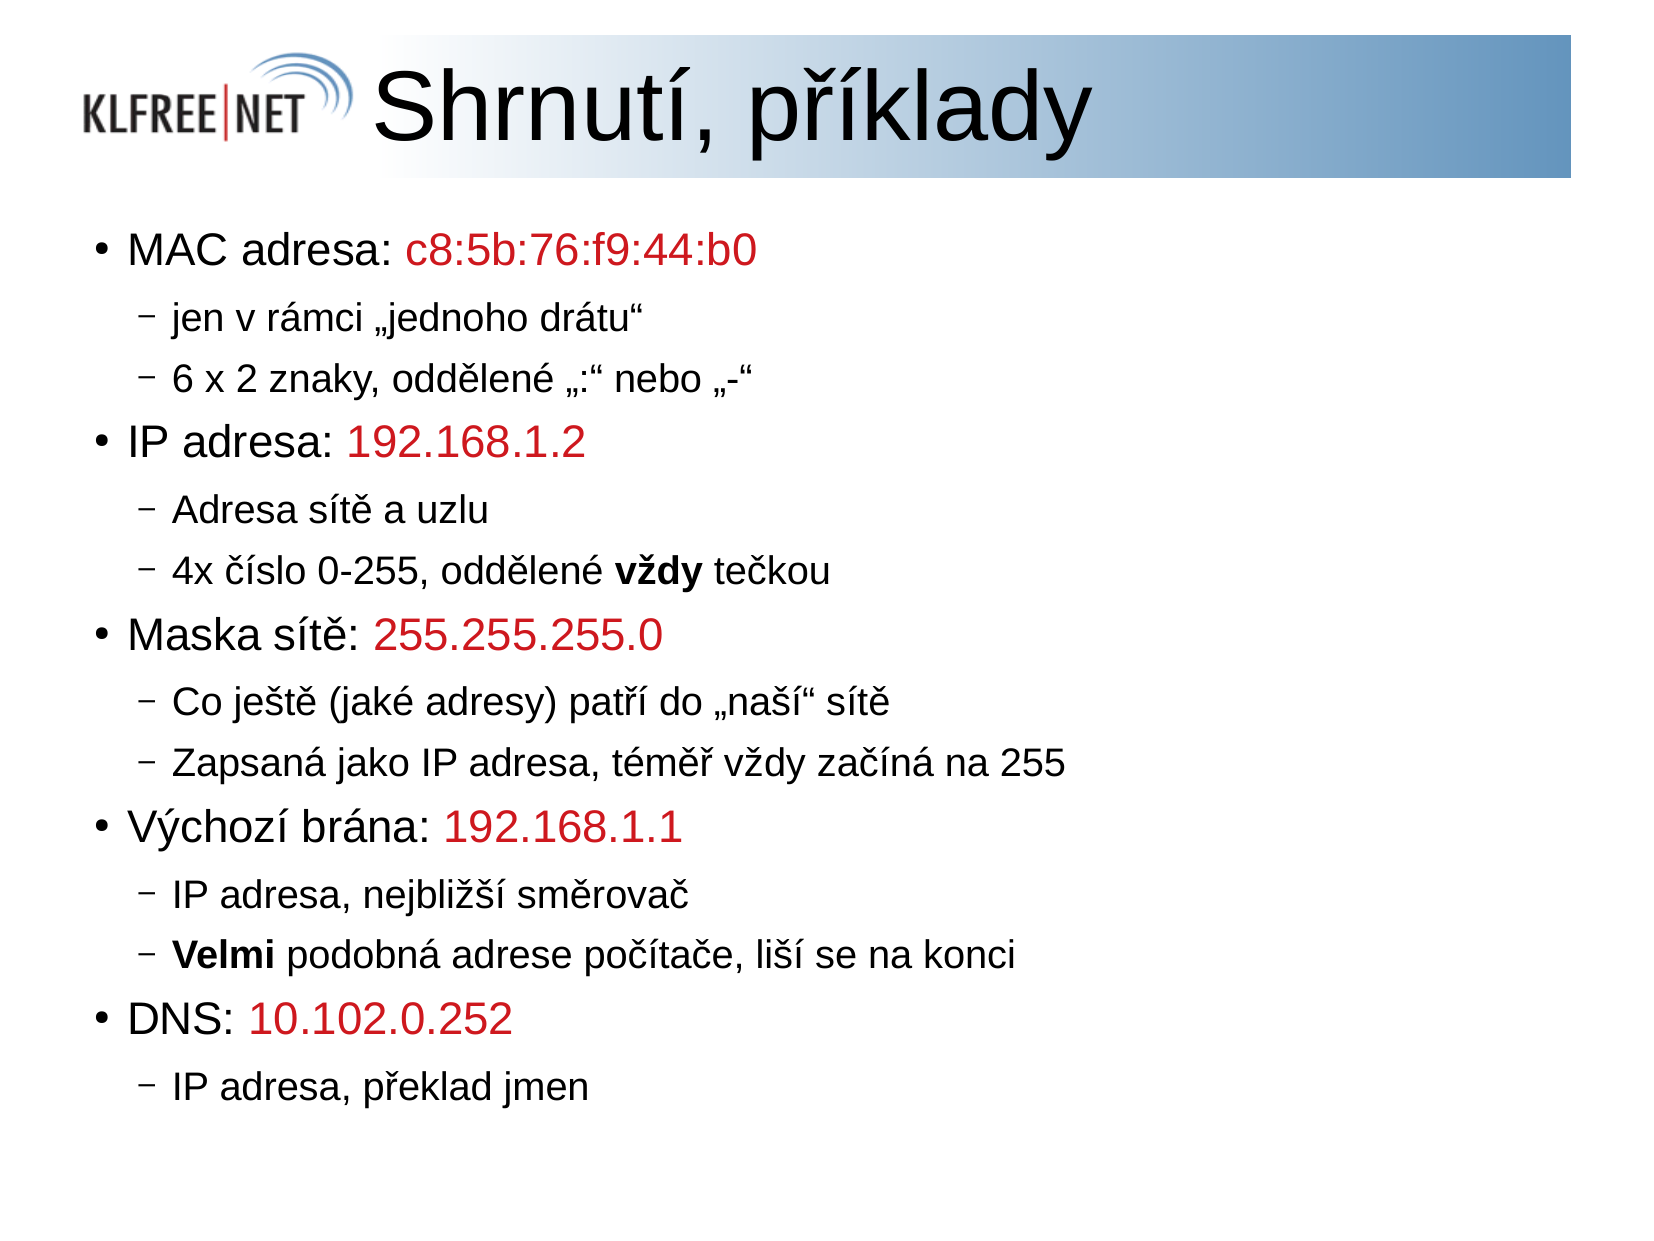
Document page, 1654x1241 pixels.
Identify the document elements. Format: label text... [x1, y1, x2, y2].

picture [59, 11, 372, 201]
list MAC adresa: c8:5b:76:f9:44:b0 jen v rámci „jednoho drátu“ 6 x 2 znaky, oddělené „:“ nebo „-“ IP adresa: 192.168.1.2 Adresa sítě a uzlu 4x číslo 0-255, oddělené vždy tečkou Maska sítě: 255.255.255.0 Co ještě (jaké adresy) patří do „naší“ sítě Zapsaná jako IP adresa, téměř vždy začíná na 255 Výchozí brána: 192.168.1.1 IP adresa, nejbližší směrovač Velmi podobná adrese počítače, liší se na konci DNS: 10.102.0.252 IP adresa, překlad jmen [82, 224, 1571, 1111]
title Shrnutí, příklady [371, 47, 1560, 166]
